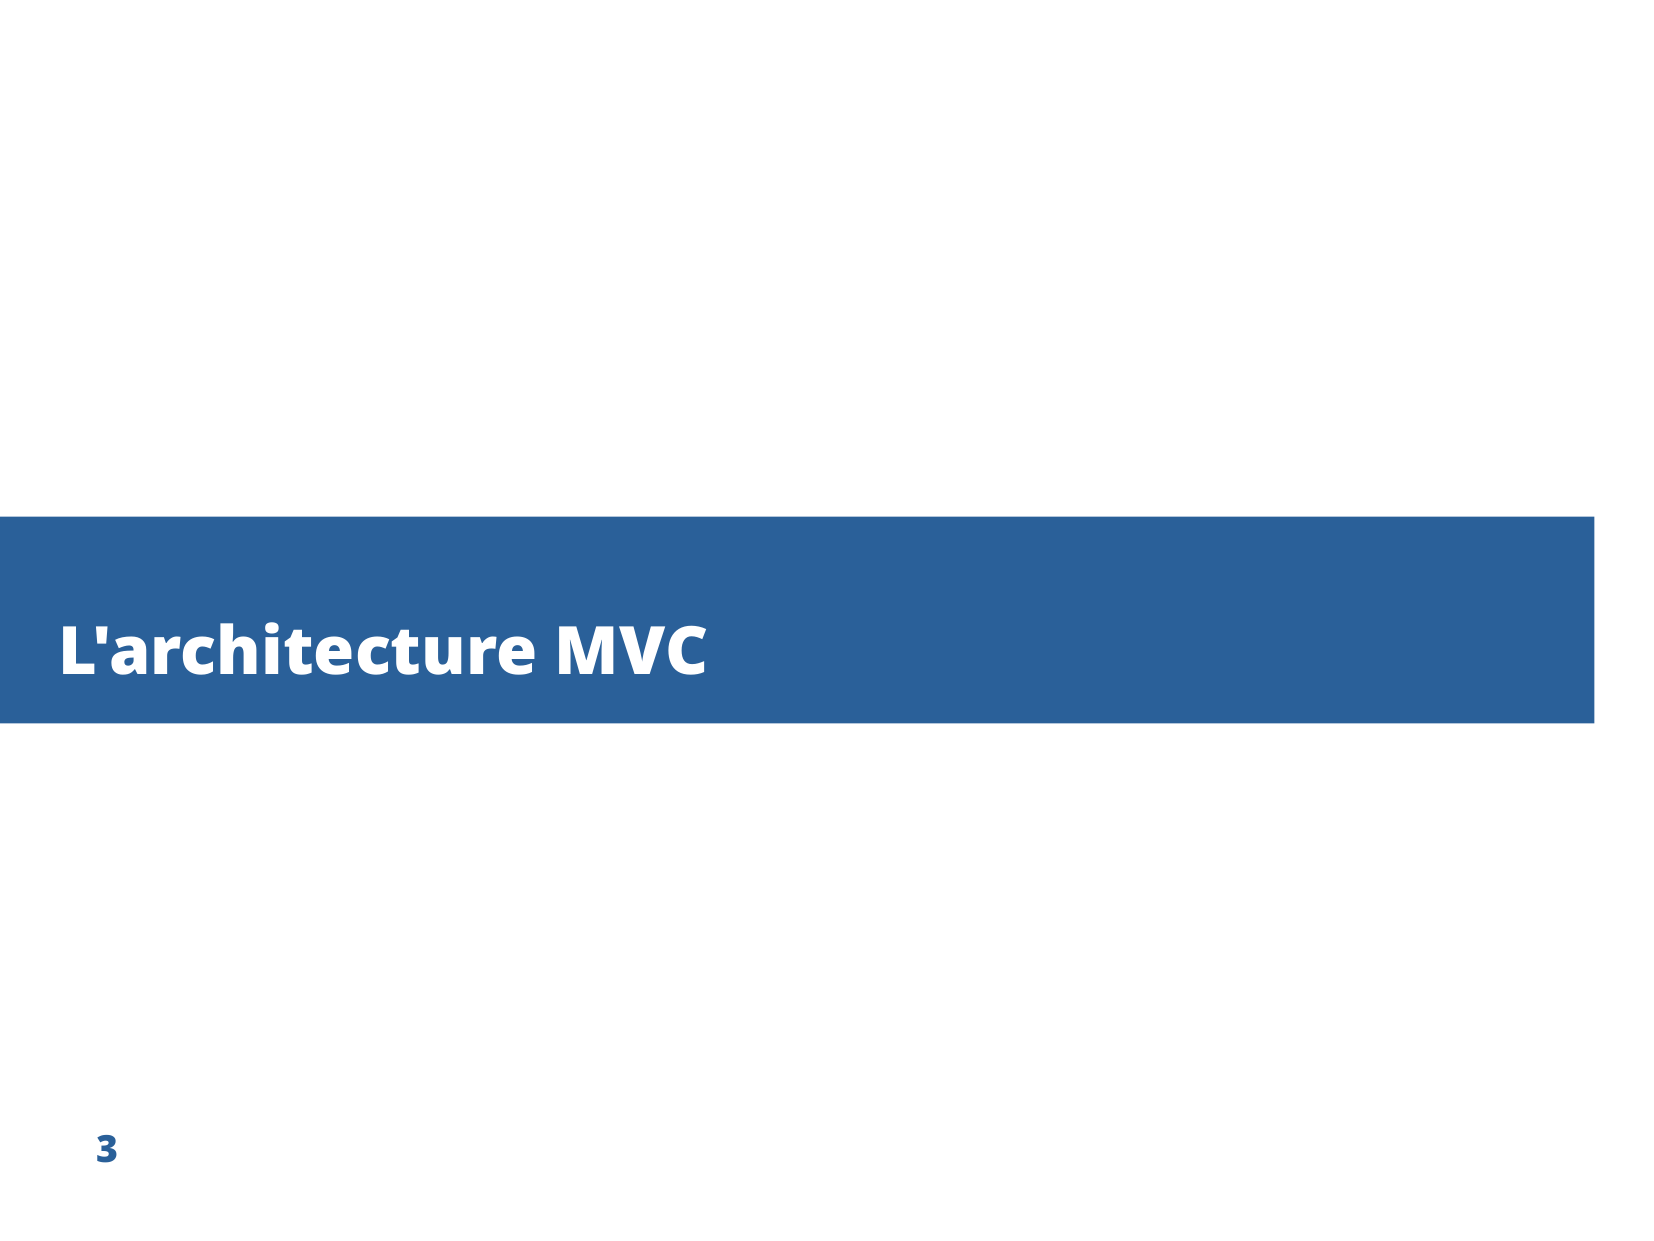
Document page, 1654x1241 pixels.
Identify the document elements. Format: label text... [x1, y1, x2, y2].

title L'architecture MVC [59, 546, 1595, 694]
